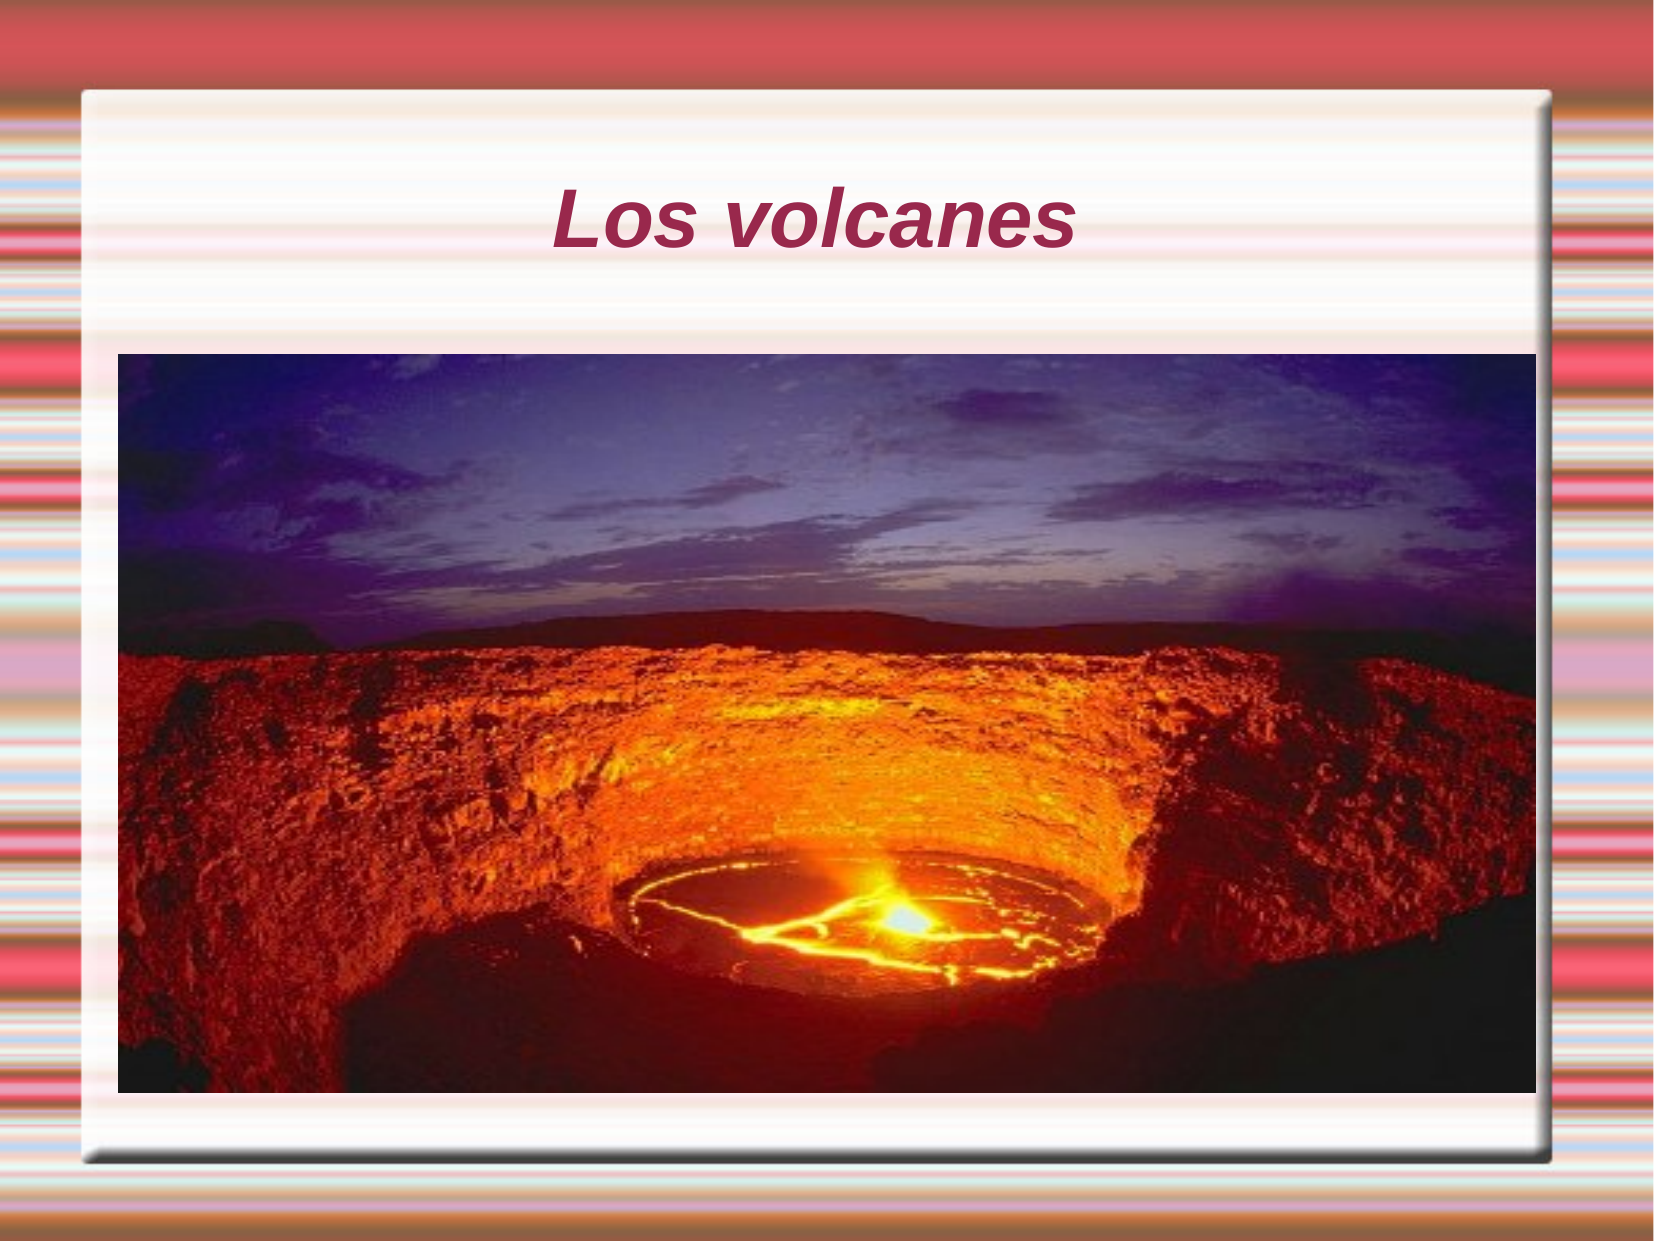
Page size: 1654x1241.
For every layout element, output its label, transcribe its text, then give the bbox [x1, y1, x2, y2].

title Los volcanes [121, 122, 1534, 315]
picture [0, 0, 1654, 1241]
